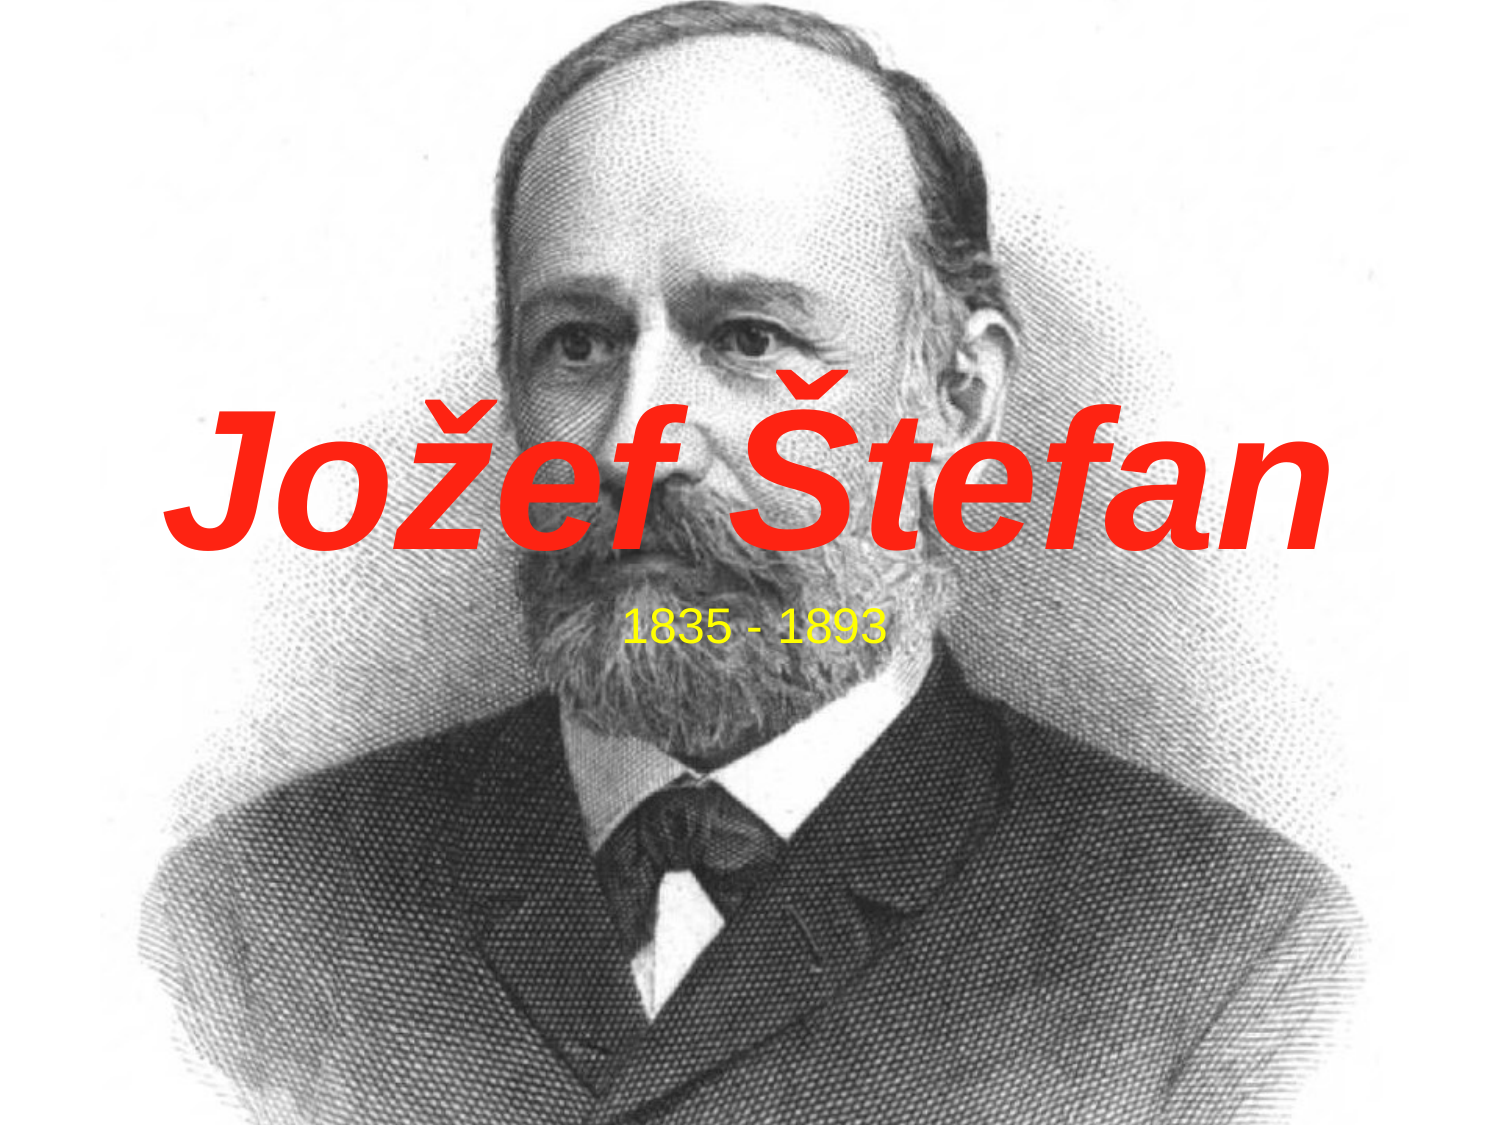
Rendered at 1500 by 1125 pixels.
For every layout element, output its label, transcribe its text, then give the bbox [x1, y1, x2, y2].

title Jožef Štefan [112, 349, 1388, 591]
picture [100, 0, 1409, 1125]
subtitle 1835 - 1893 [230, 597, 1281, 666]
